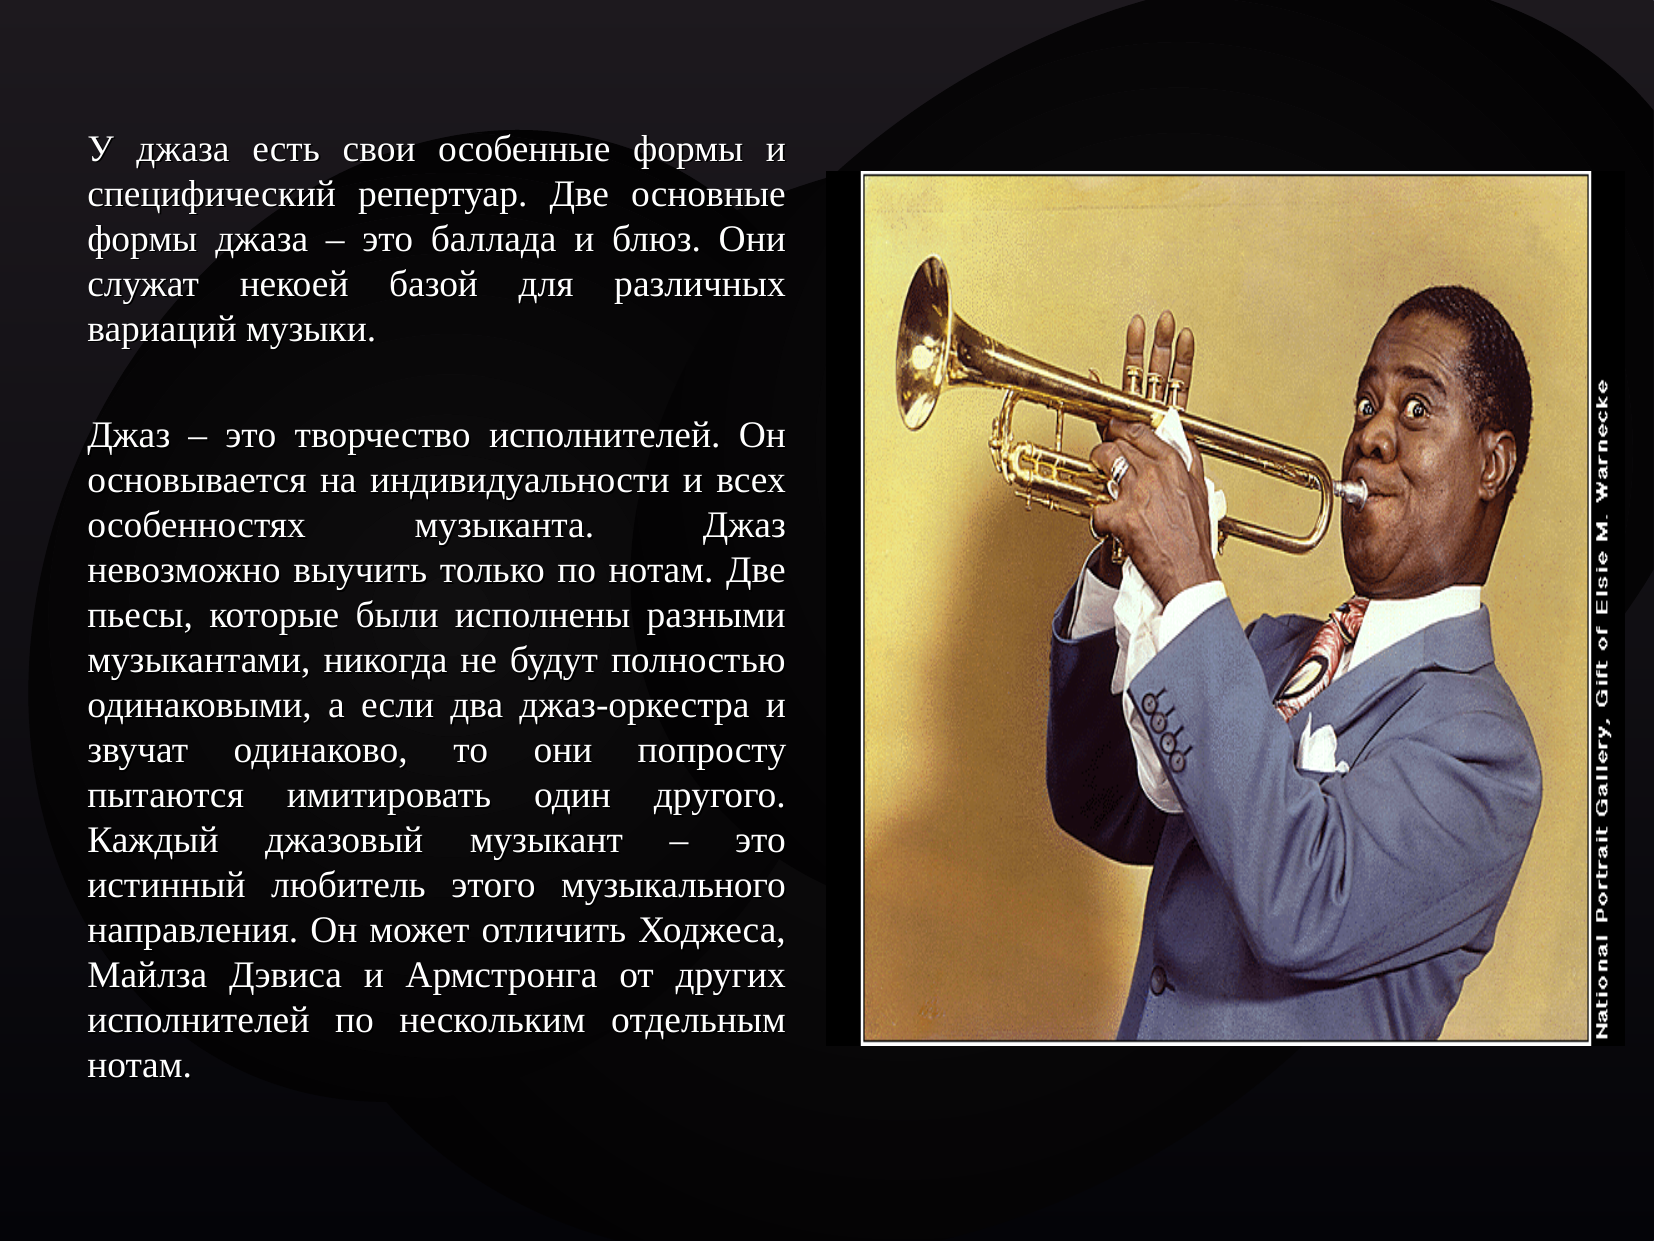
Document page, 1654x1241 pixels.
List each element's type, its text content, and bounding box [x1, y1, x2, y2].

subtitle У джаза есть свои особенные формы и специфический репертуар. Две основные формы джаза – это баллада и блюз. Они служат некоей базой для различных вариаций музыки. Джаз – это творчество исполнителей. Он основывается на индивидуальности и всех особенностях музыканта. Джаз невозможно выучить только по нотам. Две пьесы, которые были исполнены разными музыкантами, никогда не будут полностью одинаковыми, а если два джаз-оркестра и звучат одинаково, то они попросту пытаются имитировать один другого. Каждый джазовый музыкант – это истинный любитель этого музыкального направления. Он может отличить Ходжеса, Майлза Дэвиса и Армстронга от других исполнителей по нескольким отдельным нотам. [70, 87, 804, 1123]
picture [826, 171, 1625, 1046]
